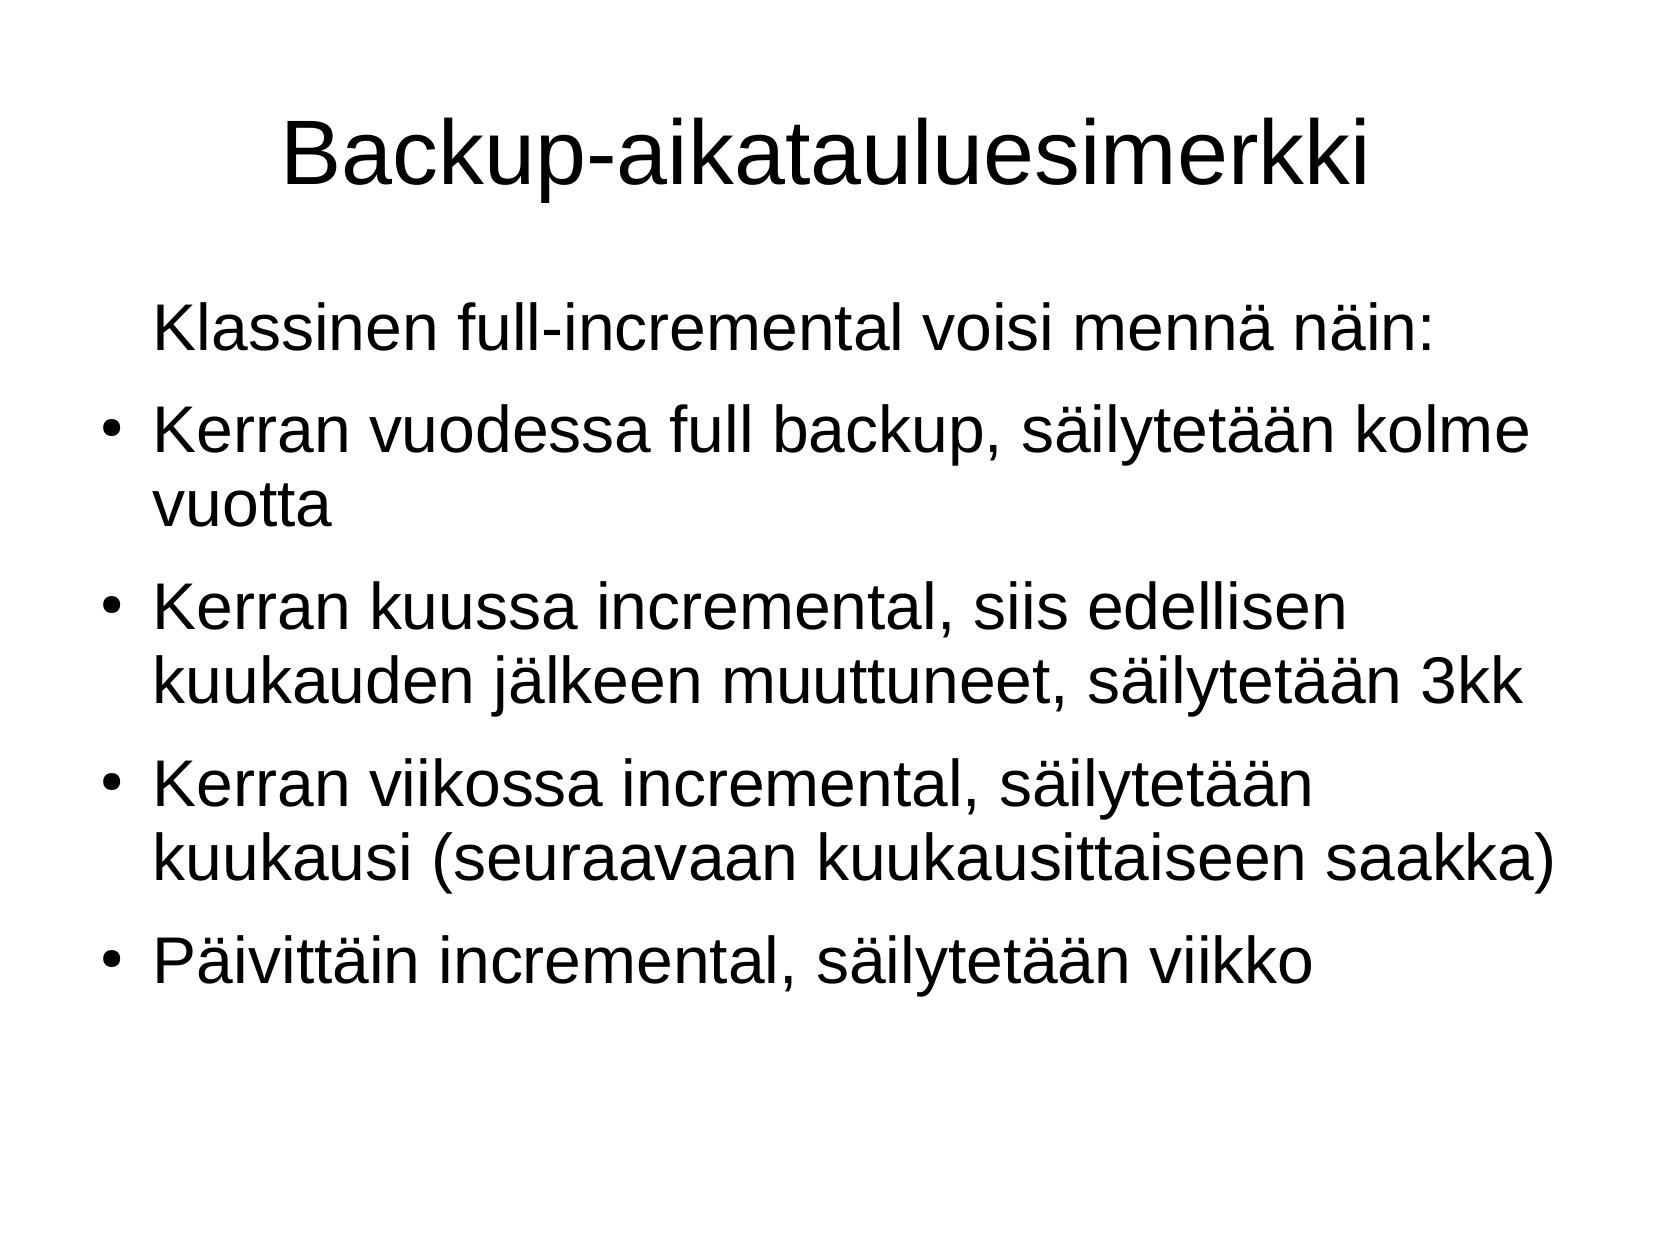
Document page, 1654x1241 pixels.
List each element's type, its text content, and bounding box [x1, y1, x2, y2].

title Backup-aikatauluesimerkki [82, 49, 1571, 257]
list Klassinen full-incremental voisi mennä näin: Kerran vuodessa full backup, säilytetään kolme vuotta Kerran kuussa incremental, siis edellisen kuukauden jälkeen muuttuneet, säilytetään 3kk Kerran viikossa incremental, säilytetään kuukausi (seuraavaan kuukausittaiseen saakka) Päivittäin incremental, säilytetään viikko [82, 290, 1571, 1010]
